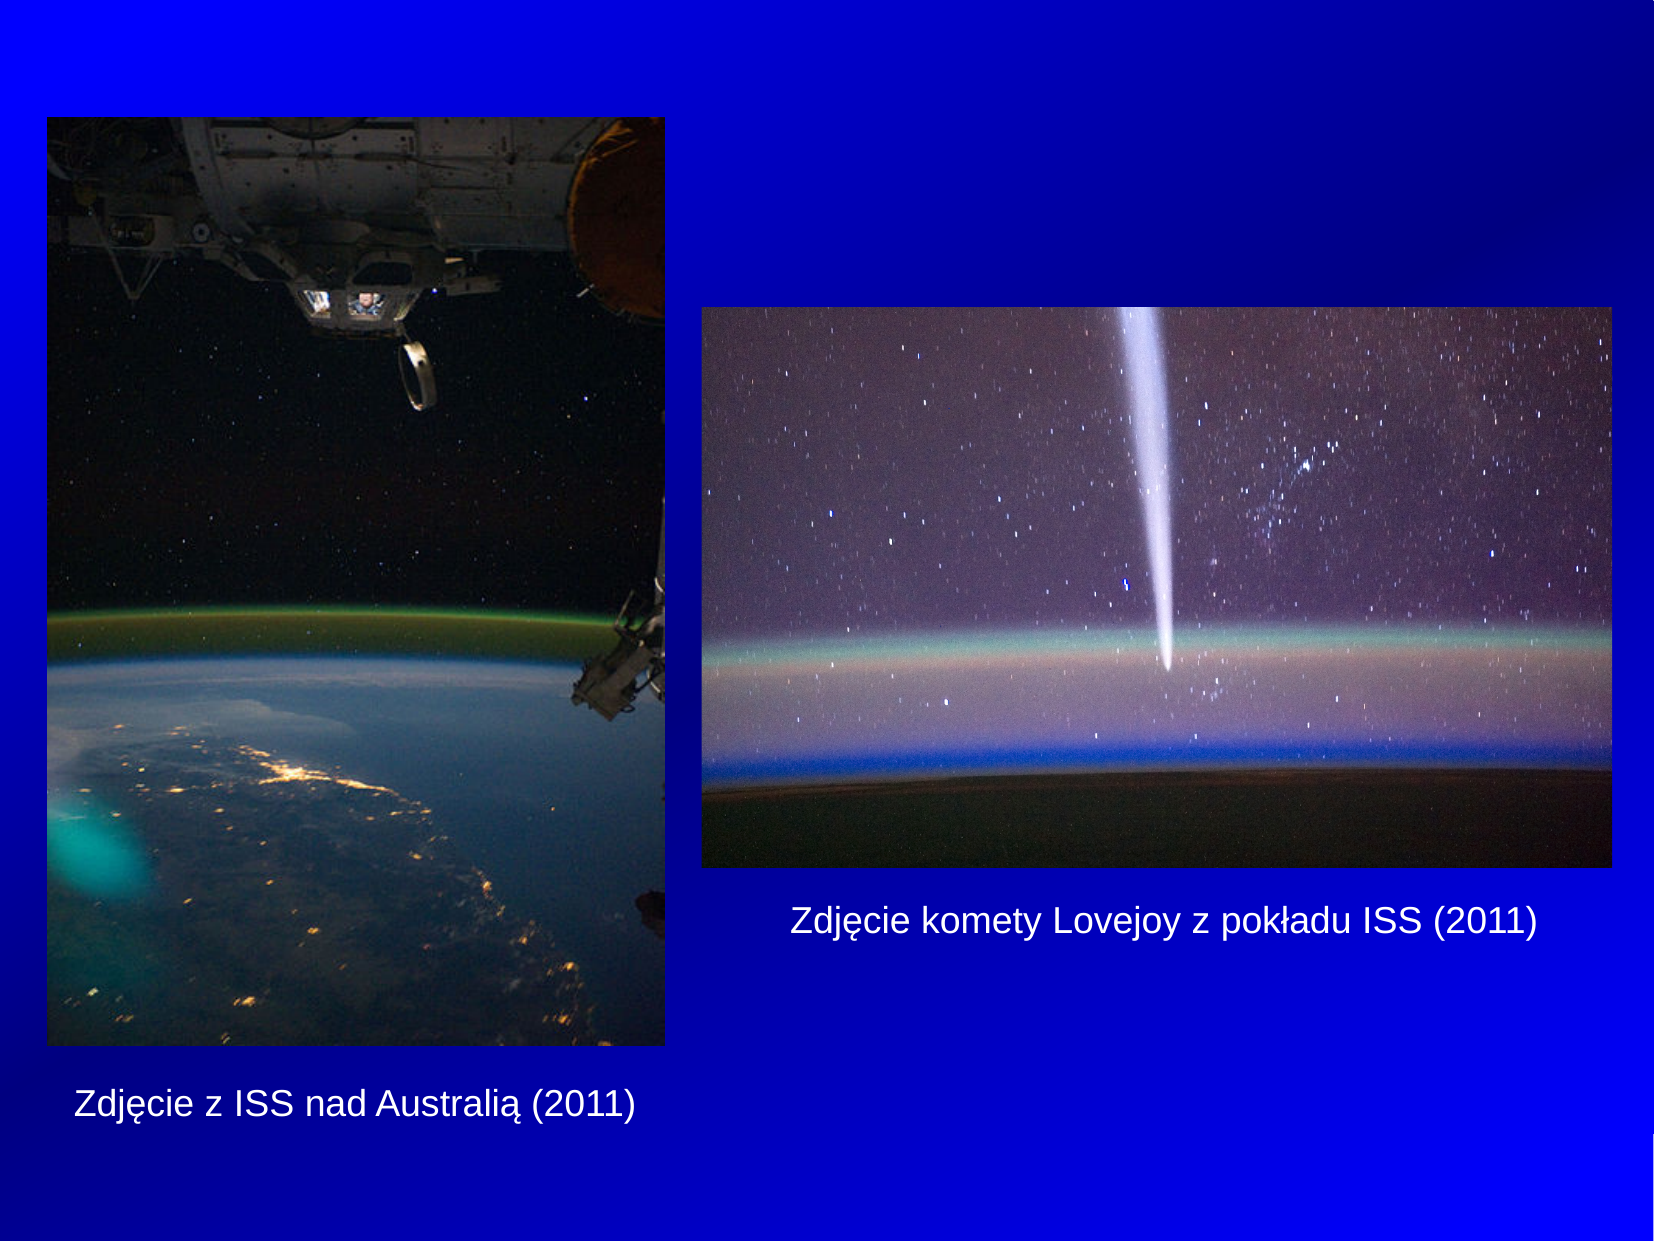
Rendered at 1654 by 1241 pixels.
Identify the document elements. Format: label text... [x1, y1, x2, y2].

picture [701, 307, 1613, 868]
text_box Zdjęcie z ISS nad Australią (2011) [59, 1074, 652, 1132]
picture [47, 117, 665, 1046]
text_box Zdjęcie komety Lovejoy z pokładu ISS (2011) [775, 891, 1554, 949]
